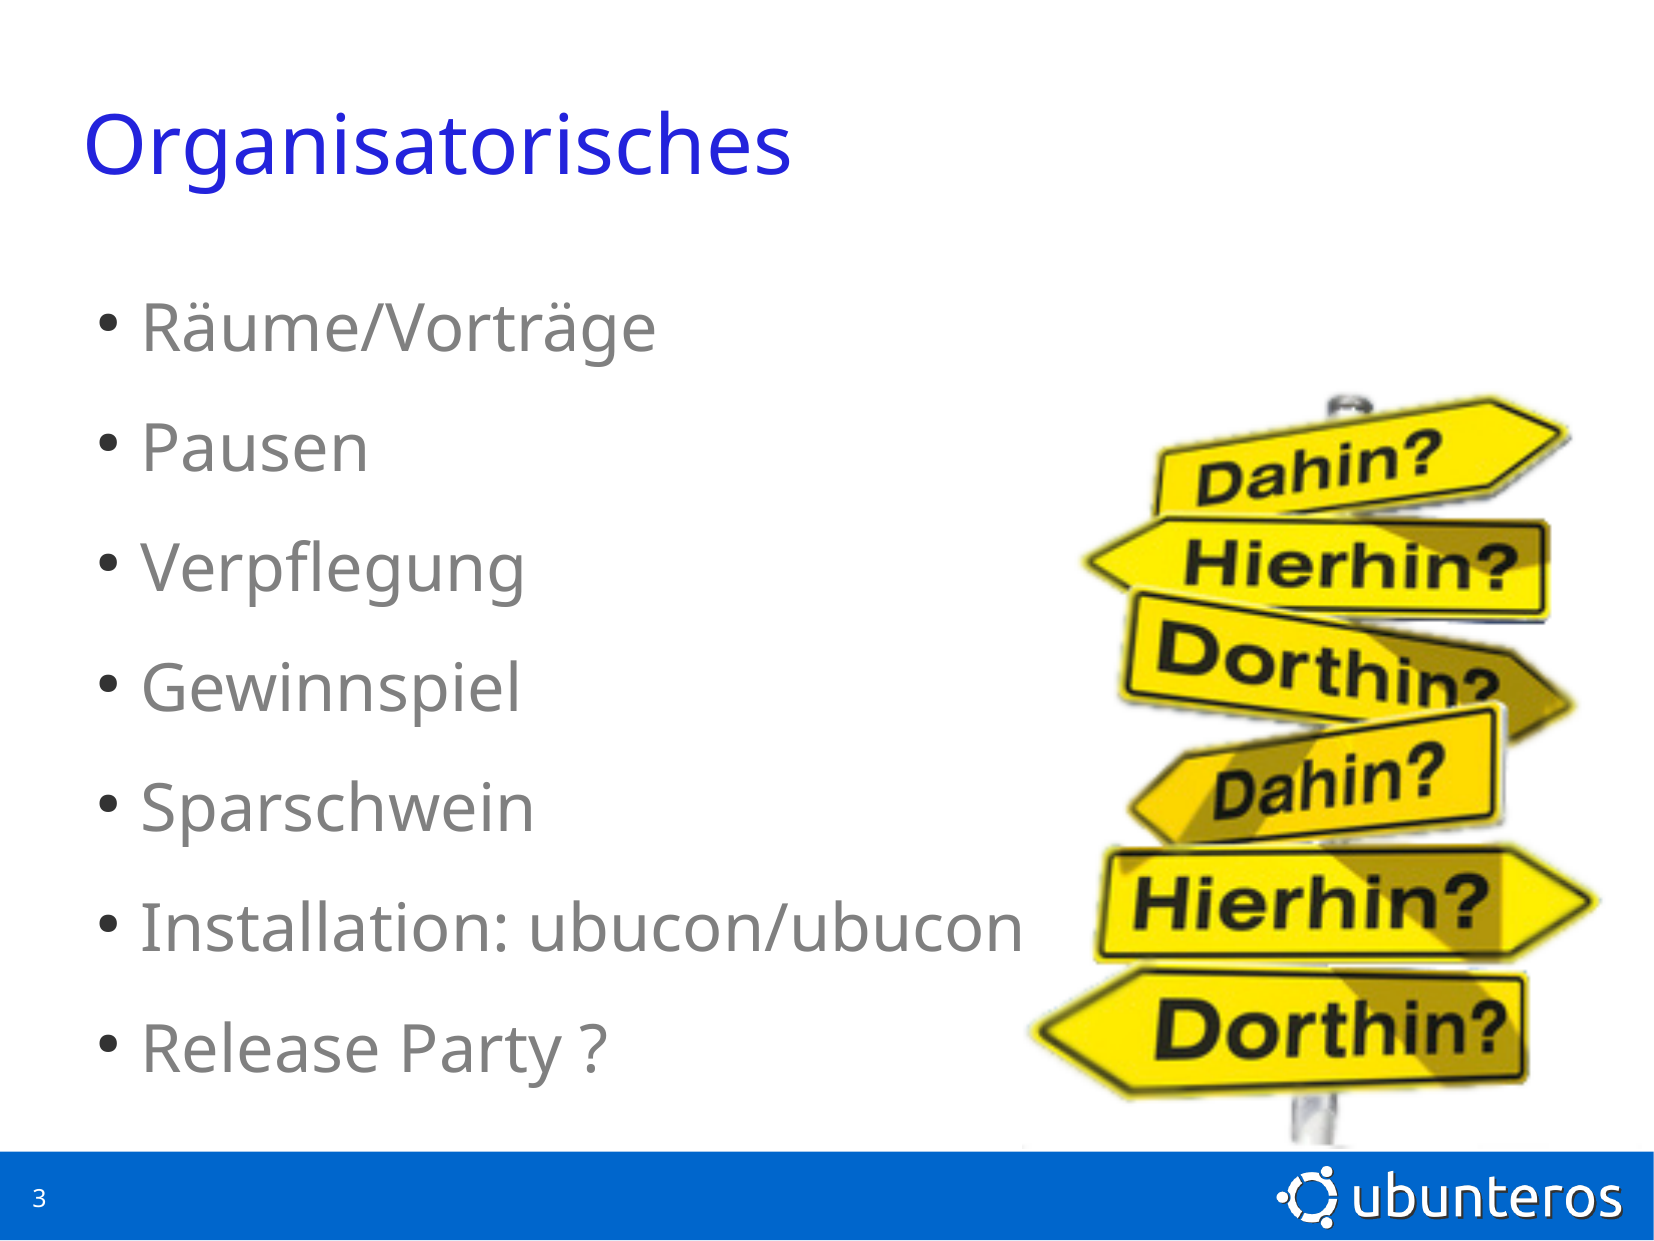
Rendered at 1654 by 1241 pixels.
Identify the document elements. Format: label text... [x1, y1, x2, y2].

title Organisatorisches [82, 37, 1571, 245]
list Räume/Vorträge Pausen Verpflegung Gewinnspiel Sparschwein Installation: ubucon/ubucon Release Party ? [87, 236, 1579, 1111]
picture [1269, 1157, 1635, 1235]
picture [1022, 342, 1642, 1149]
